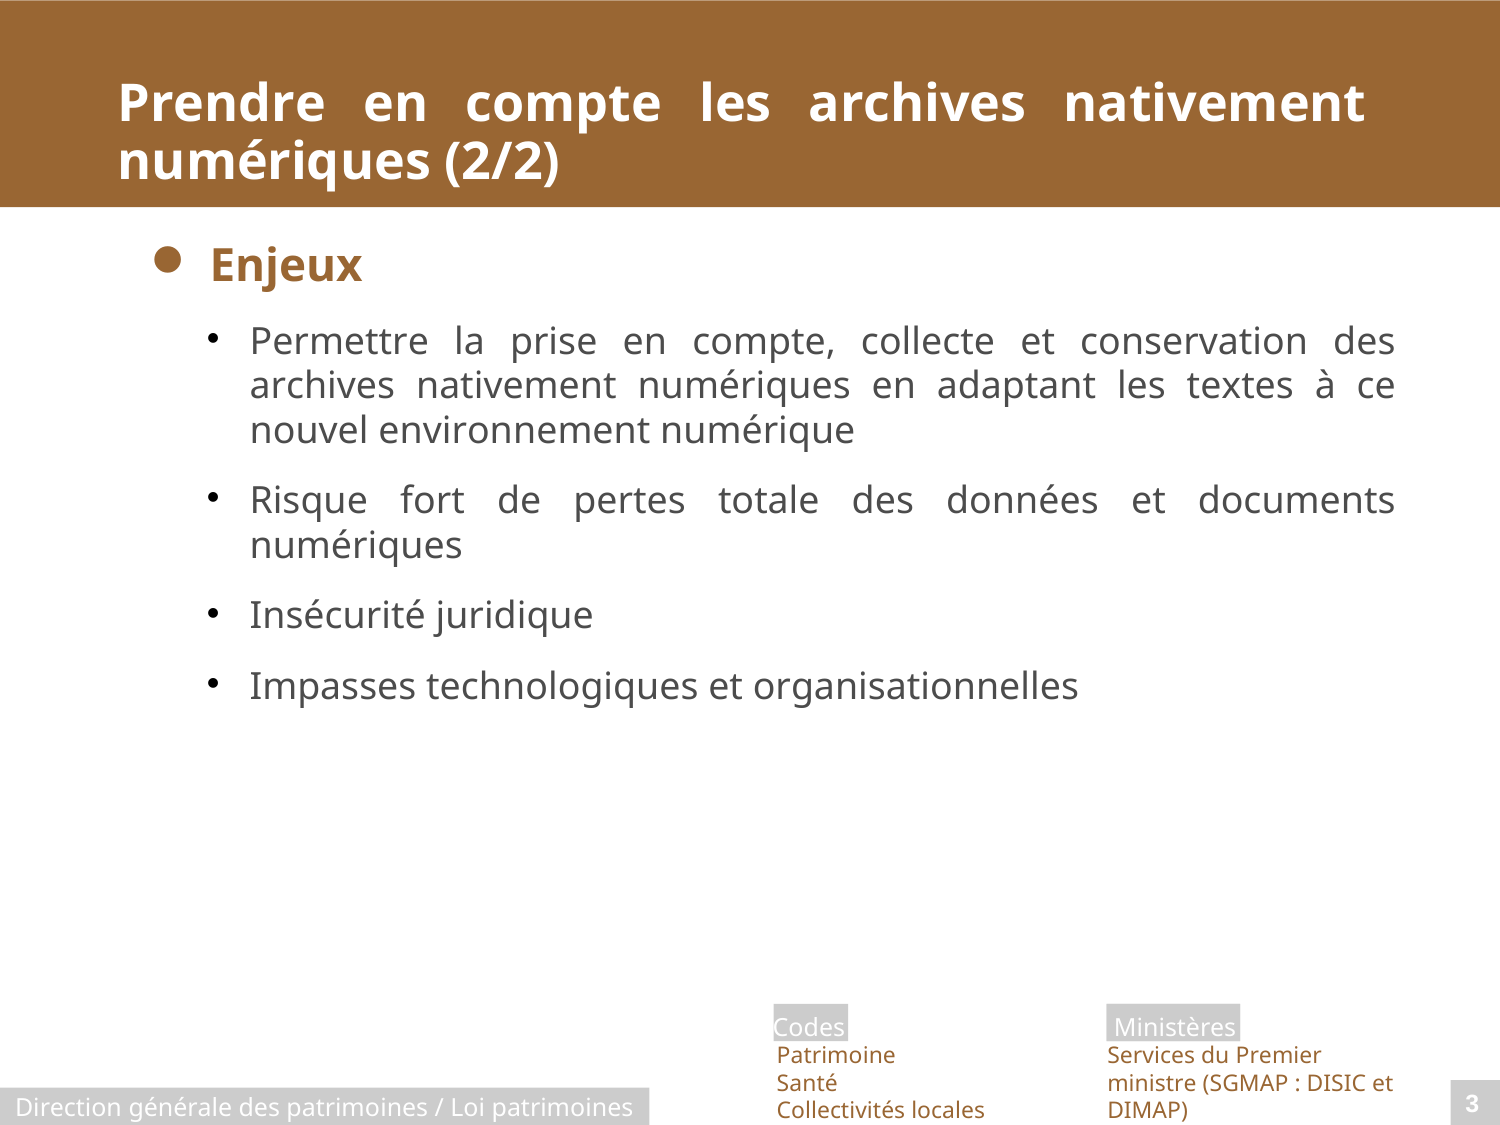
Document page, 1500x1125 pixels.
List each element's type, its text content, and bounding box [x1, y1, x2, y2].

text_box Patrimoine Santé Collectivités locales [761, 1033, 1087, 1125]
list Enjeux Permettre la prise en compte, collecte et conservation des archives nativement numériques en adaptant les textes à ce nouvel environnement numérique Risque fort de pertes totale des données et documents numériques Insécurité juridique Impasses technologiques et organisationnelles [29, 230, 1412, 1080]
text_box [0, 0, 1500, 208]
text_box Services du Premier ministre (SGMAP : DISIC et DIMAP) [1092, 1033, 1418, 1125]
title Prendre en compte les archives nativement numériques (2/2) [102, 59, 1382, 200]
